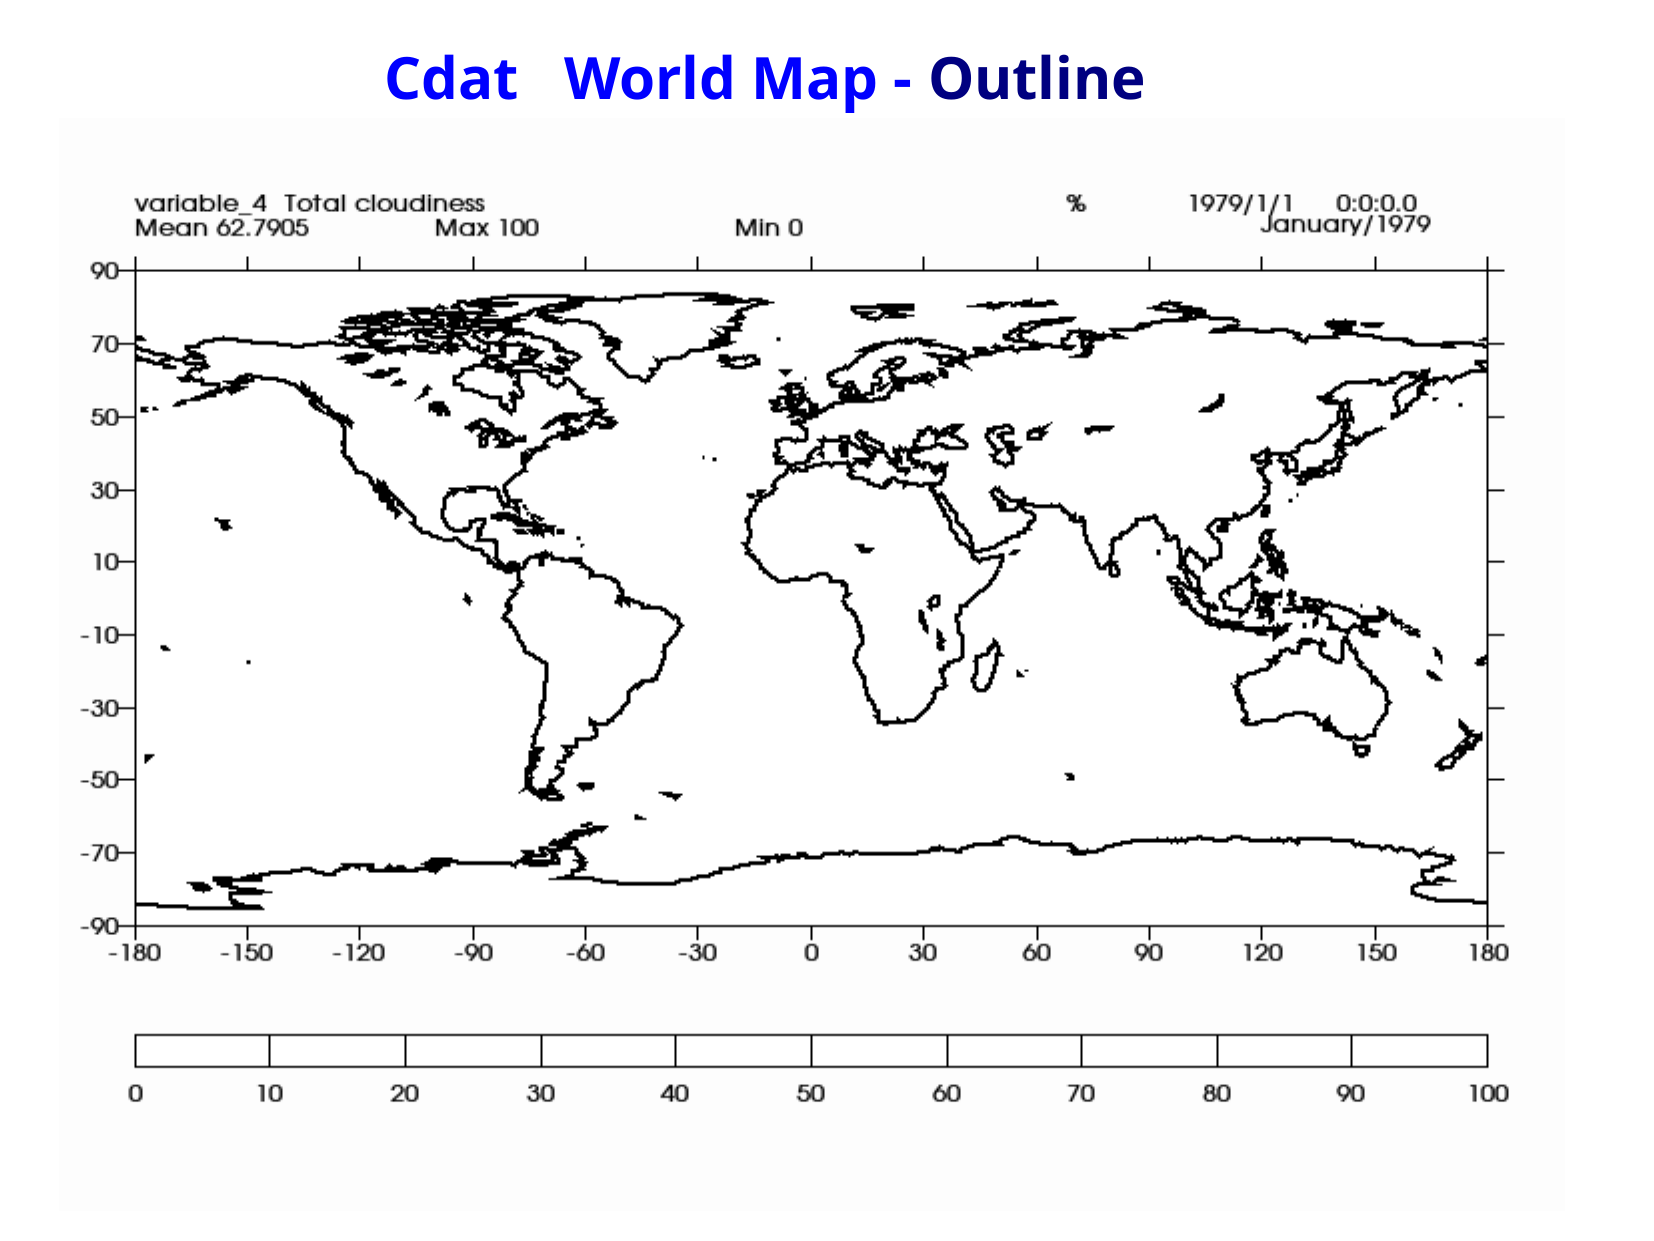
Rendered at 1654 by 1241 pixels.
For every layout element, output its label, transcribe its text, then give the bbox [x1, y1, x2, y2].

picture [59, 118, 1565, 1211]
text_box Cdat World Map - Outline [354, 29, 1241, 125]
